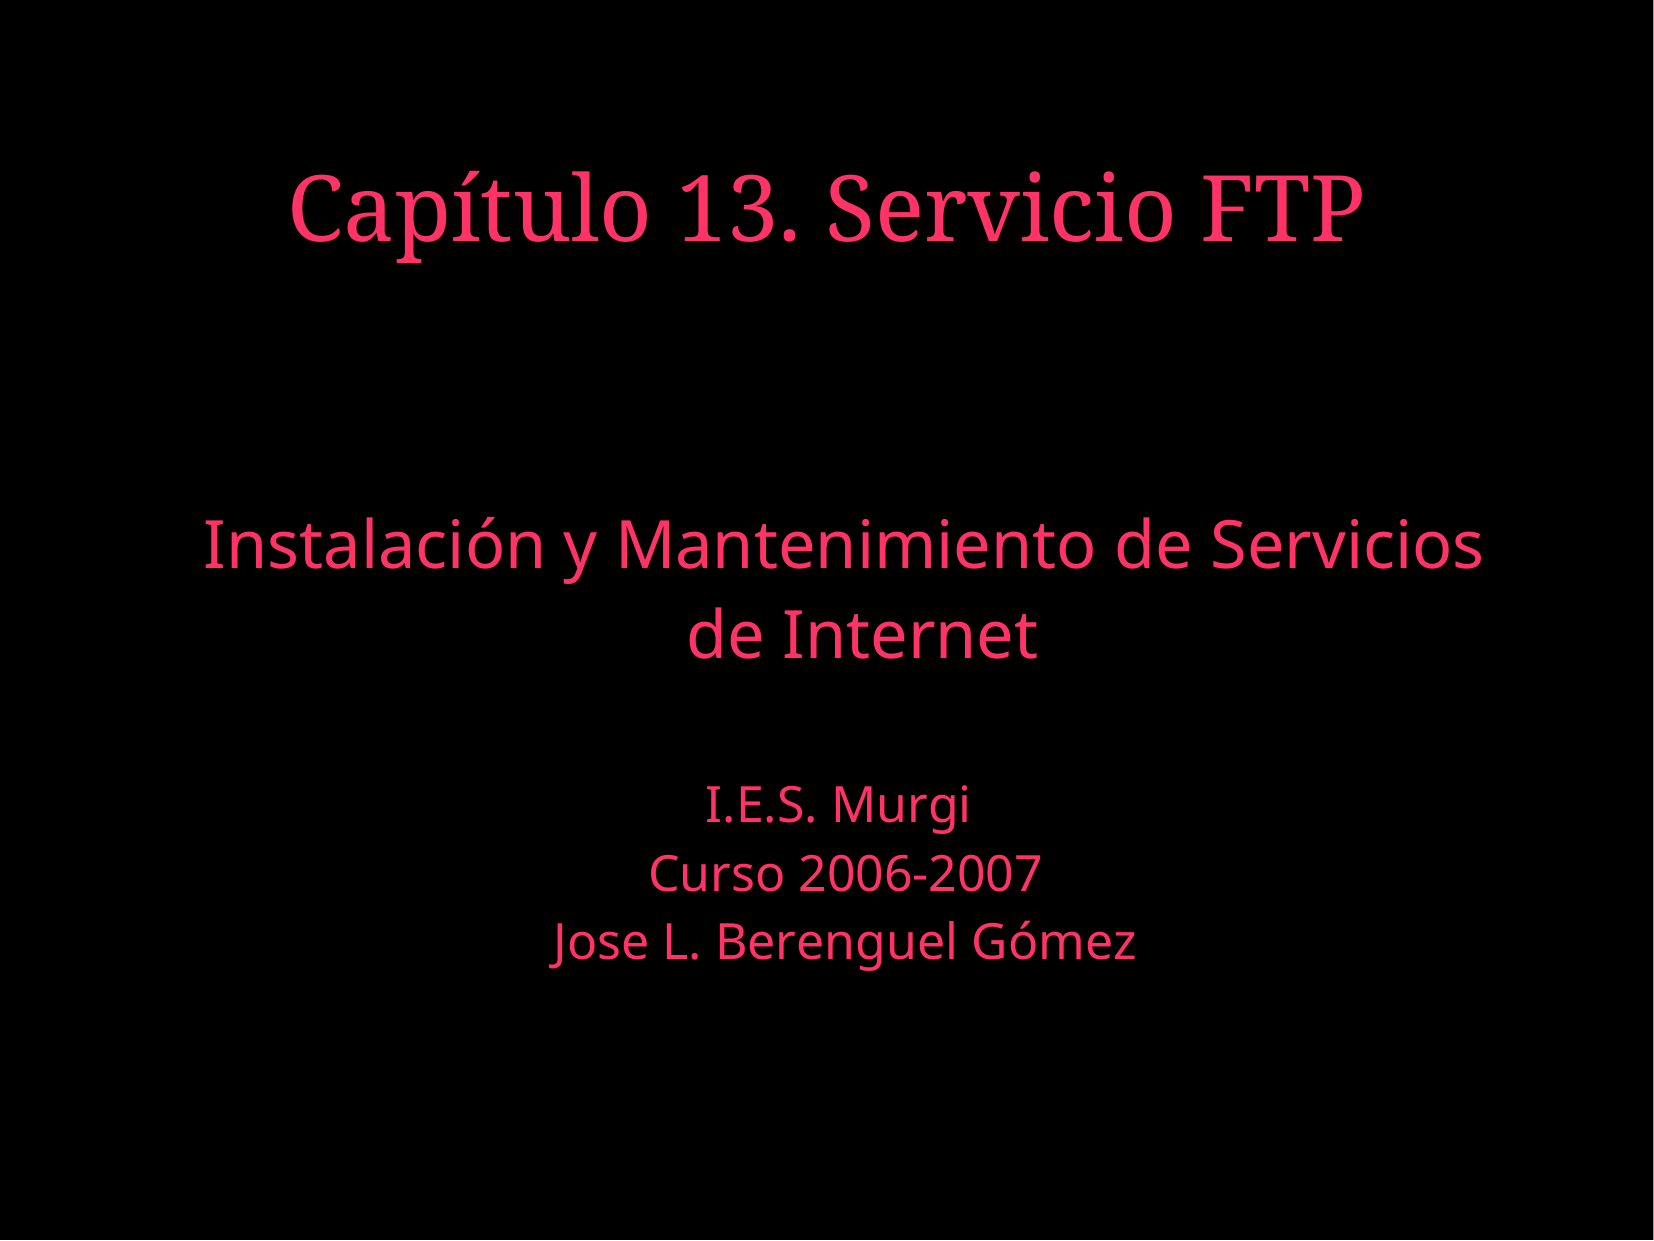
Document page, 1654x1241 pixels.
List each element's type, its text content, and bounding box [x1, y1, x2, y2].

title Capítulo 13. Servicio FTP [121, 82, 1534, 331]
subtitle Instalación y Mantenimiento de Servicios de Internet I.E.S. Murgi Curso 2006-2007 Jose L. Berenguel Gómez [121, 344, 1534, 1127]
